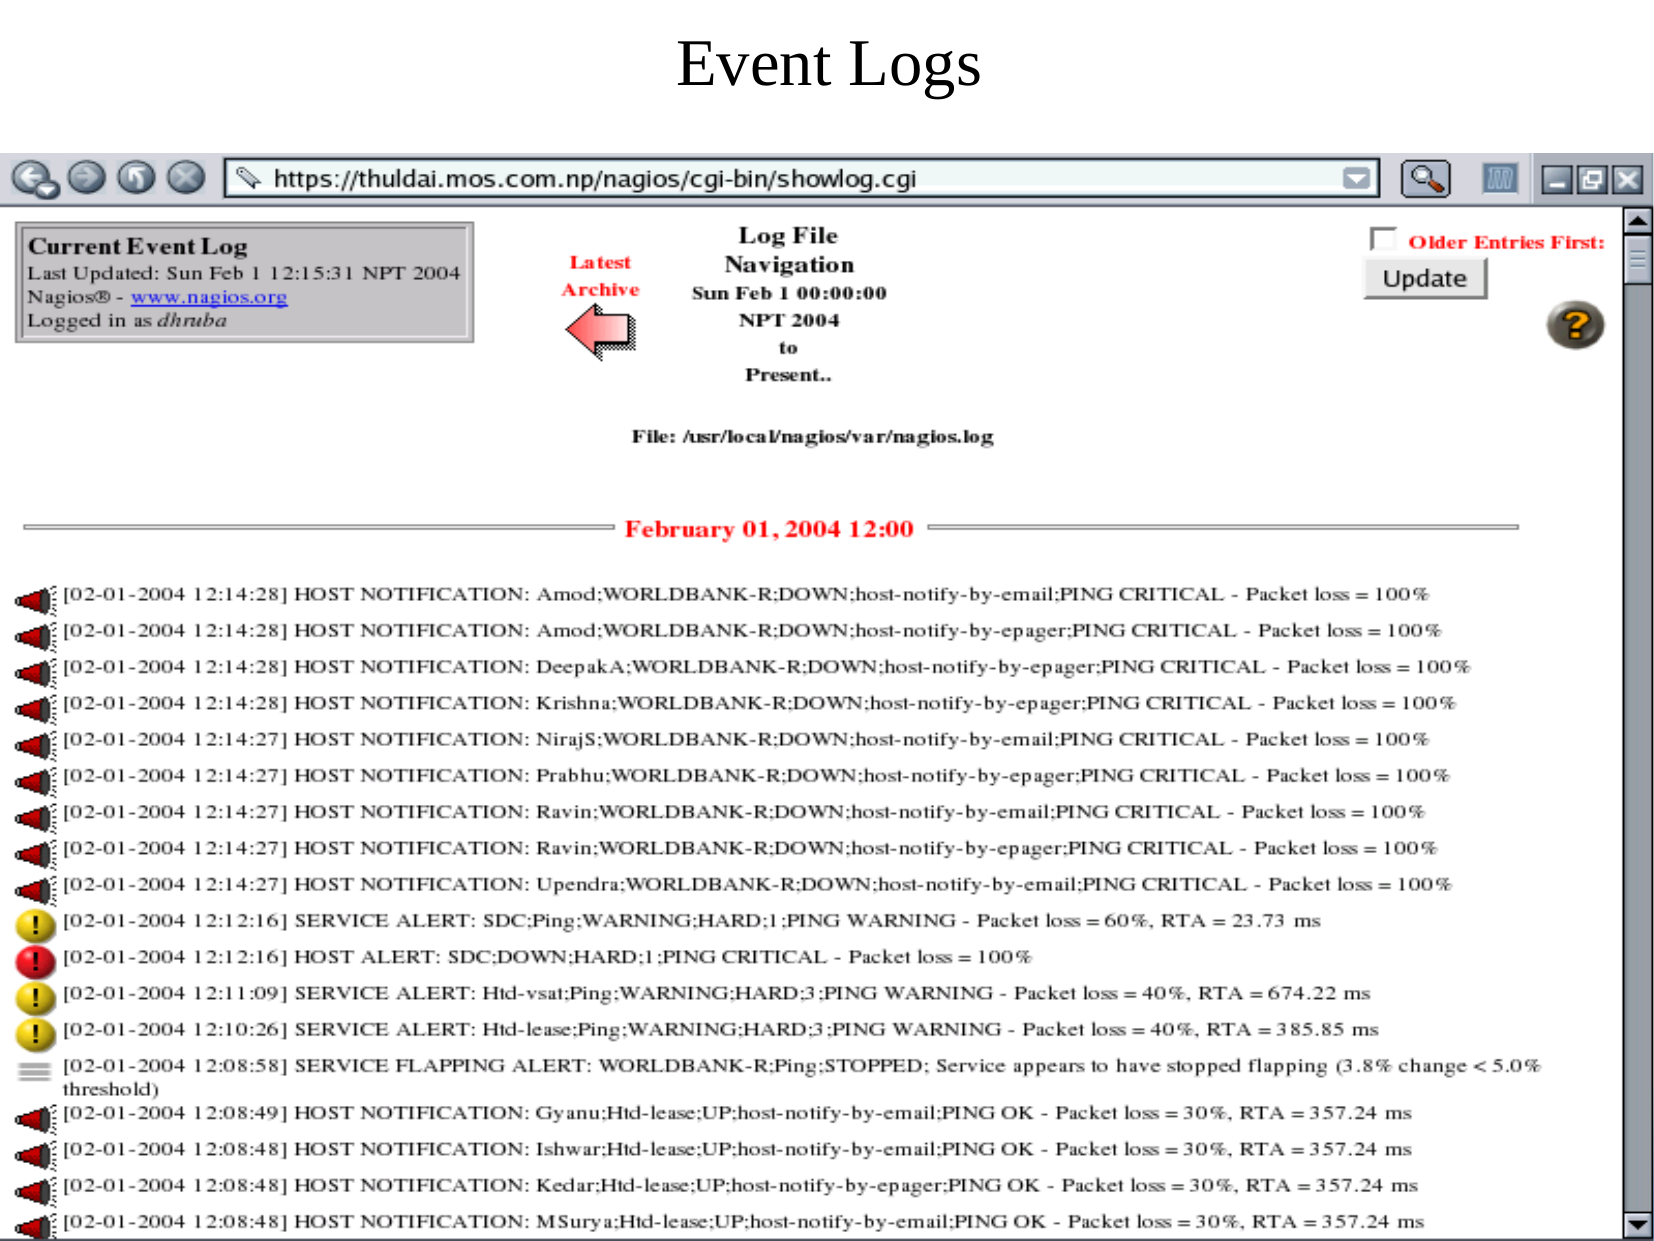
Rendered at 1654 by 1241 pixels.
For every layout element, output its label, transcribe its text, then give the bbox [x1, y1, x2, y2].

picture [0, 153, 1654, 1241]
text_box Event Logs [676, 22, 981, 103]
